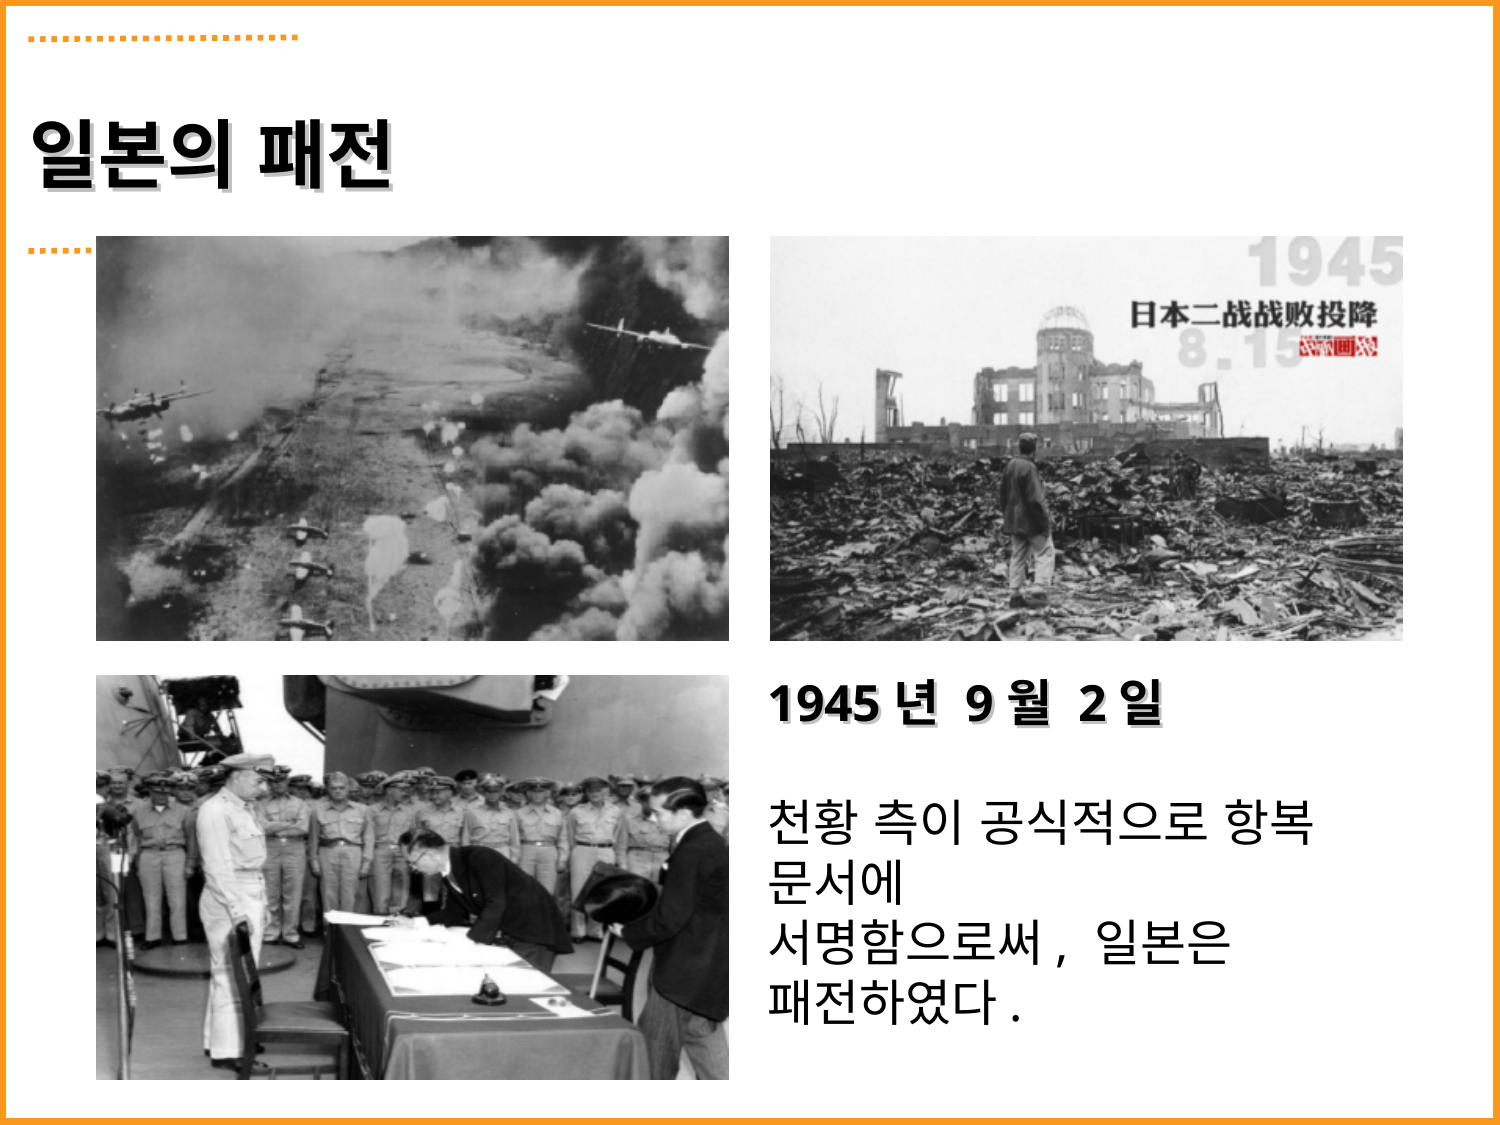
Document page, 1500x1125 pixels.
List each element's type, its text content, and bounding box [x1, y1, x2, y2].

picture [96, 236, 729, 641]
picture [96, 675, 729, 1080]
text_box 1945년 9월 2일 천황 측이 공식적으로 항복 문서에 서명함으로써, 일본은 패전하였다. [752, 664, 1415, 1043]
text_box 일본의 패전 [14, 110, 510, 203]
picture [770, 236, 1403, 641]
